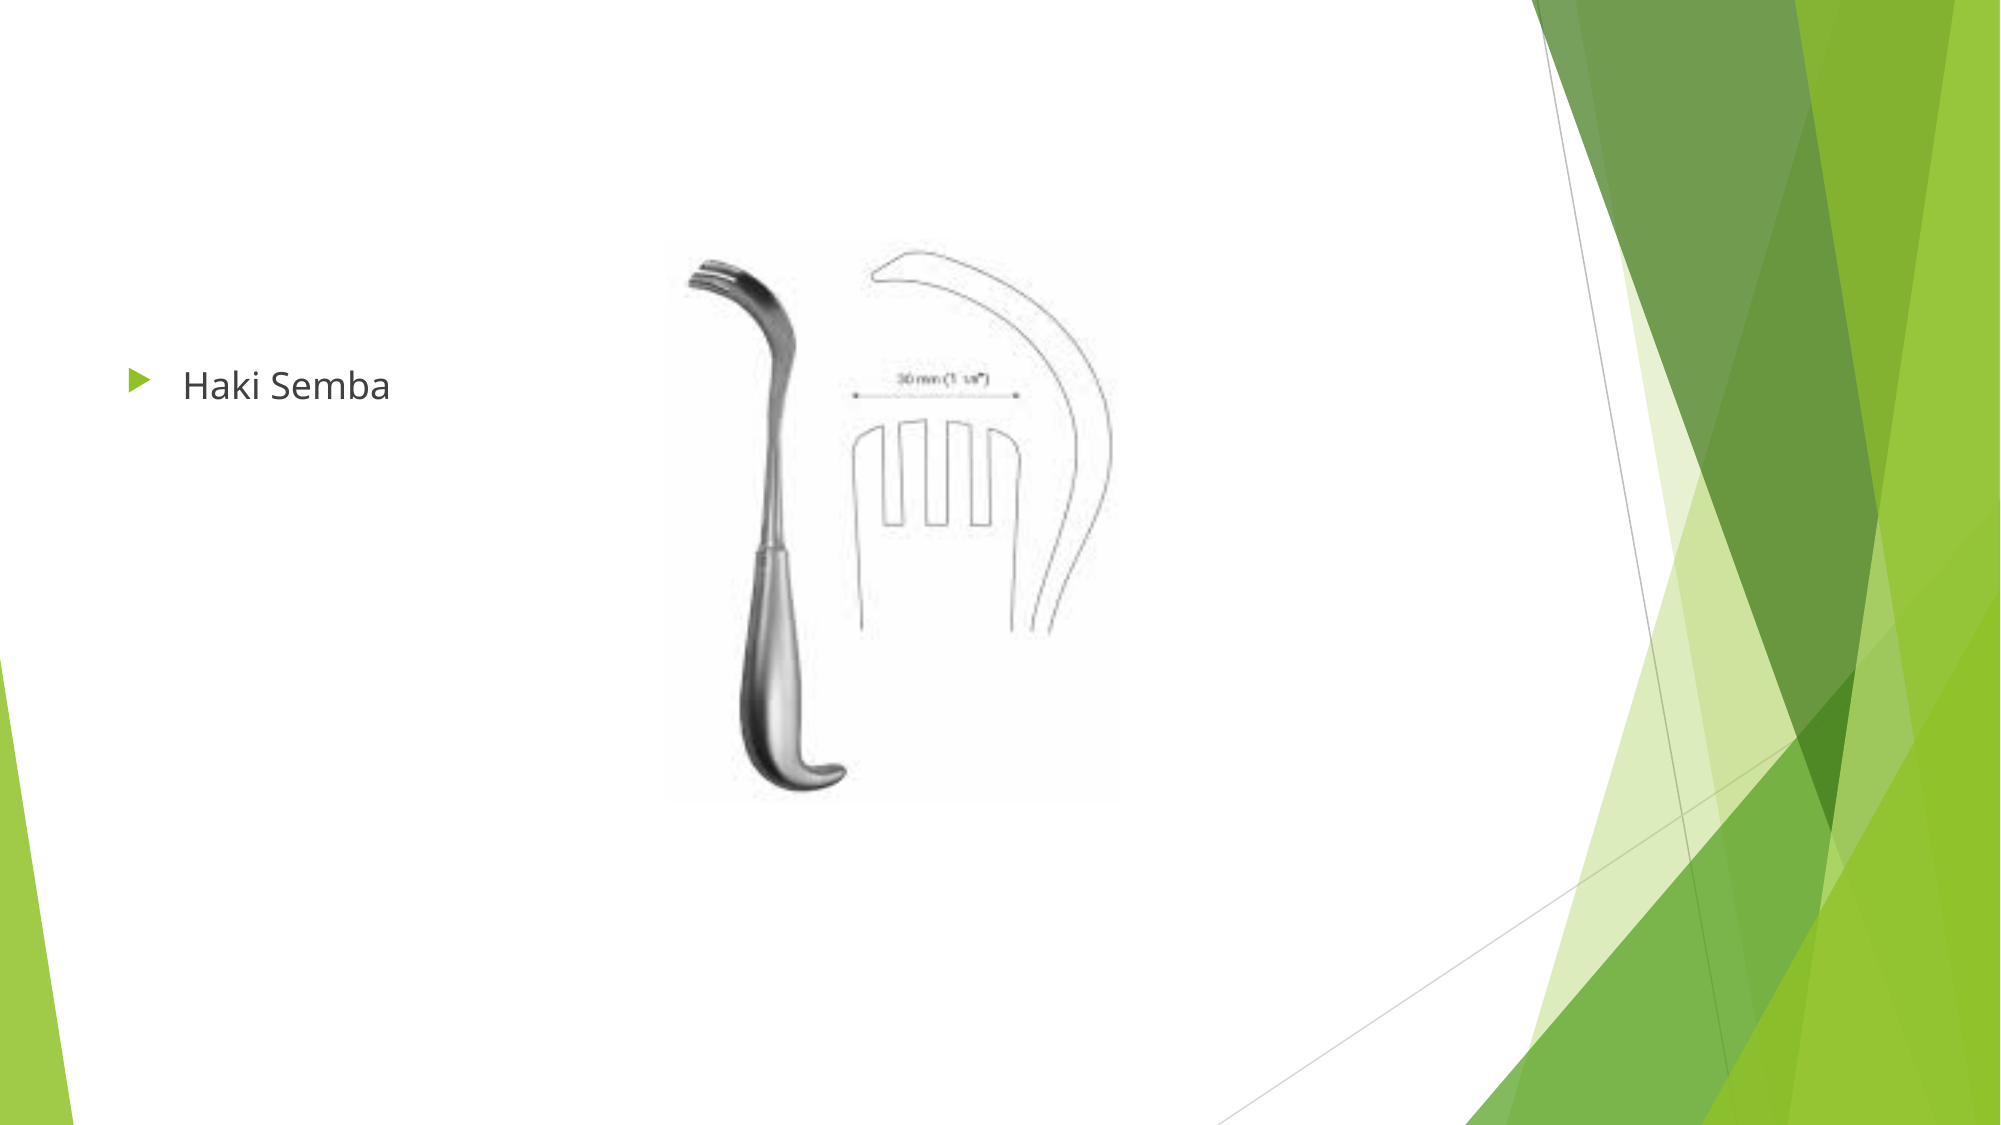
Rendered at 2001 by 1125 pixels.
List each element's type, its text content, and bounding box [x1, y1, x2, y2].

list Haki Semba [111, 354, 1522, 992]
picture [561, 238, 1164, 804]
